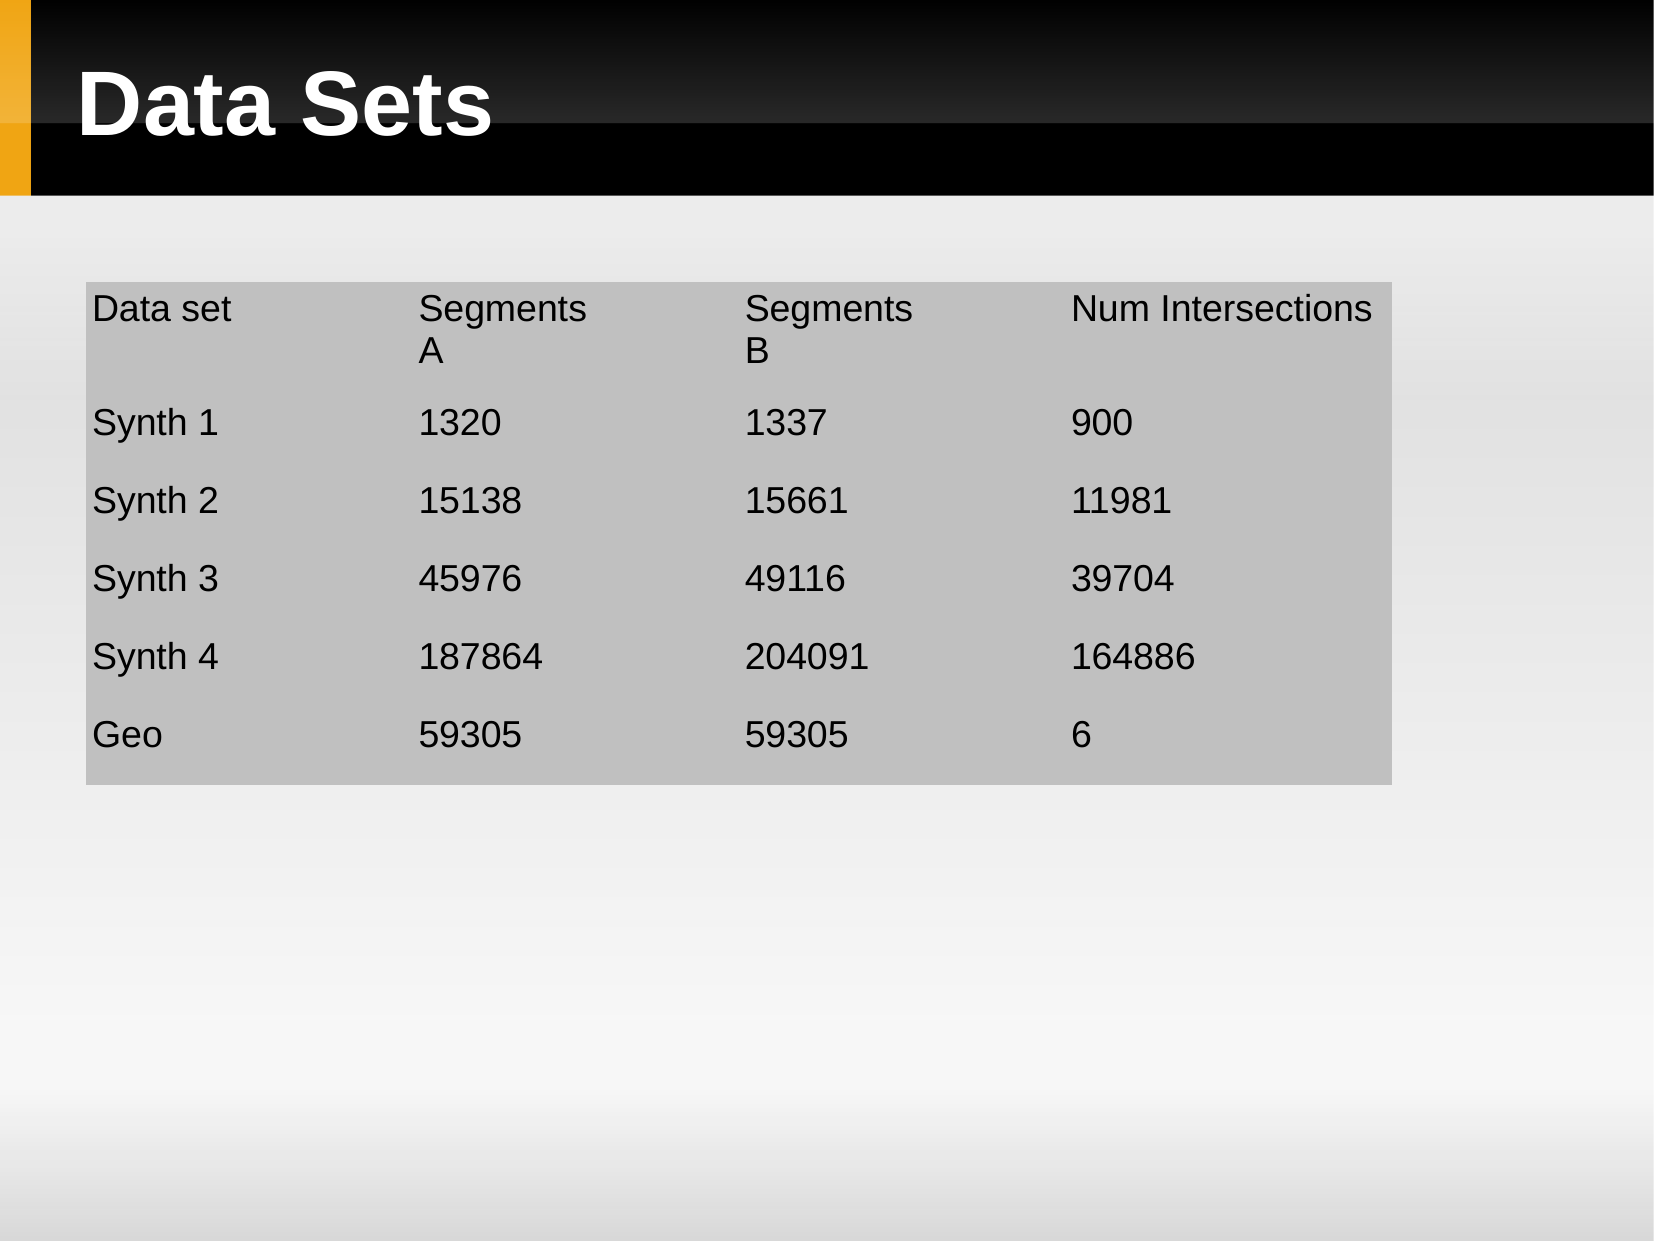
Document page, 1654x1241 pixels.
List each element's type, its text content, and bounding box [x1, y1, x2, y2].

title Data Sets [76, 7, 1565, 200]
table_header Num Intersections [1065, 282, 1392, 395]
table_cell 45976 [413, 551, 739, 629]
table_cell 1320 [413, 395, 739, 473]
table_header Segments B [739, 282, 1065, 395]
table_cell 11981 [1065, 473, 1392, 551]
table_header Data set [86, 282, 413, 395]
table_cell Synth 1 [86, 395, 413, 473]
table_cell 164886 [1065, 629, 1392, 707]
table_cell Synth 3 [86, 551, 413, 629]
table_cell 1337 [739, 395, 1065, 473]
table_cell 187864 [413, 629, 739, 707]
table_cell 59305 [413, 707, 739, 785]
table_cell Synth 4 [86, 629, 413, 707]
table_cell 49116 [739, 551, 1065, 629]
table_cell Geo [86, 707, 413, 785]
table_cell 900 [1065, 395, 1392, 473]
table_cell Synth 2 [86, 473, 413, 551]
table_cell 6 [1065, 707, 1392, 785]
table_cell 15661 [739, 473, 1065, 551]
picture [0, 0, 1654, 1241]
table_cell 204091 [739, 629, 1065, 707]
table_cell 39704 [1065, 551, 1392, 629]
table_cell 15138 [413, 473, 739, 551]
table_header Segments A [413, 282, 739, 395]
table_cell 59305 [739, 707, 1065, 785]
